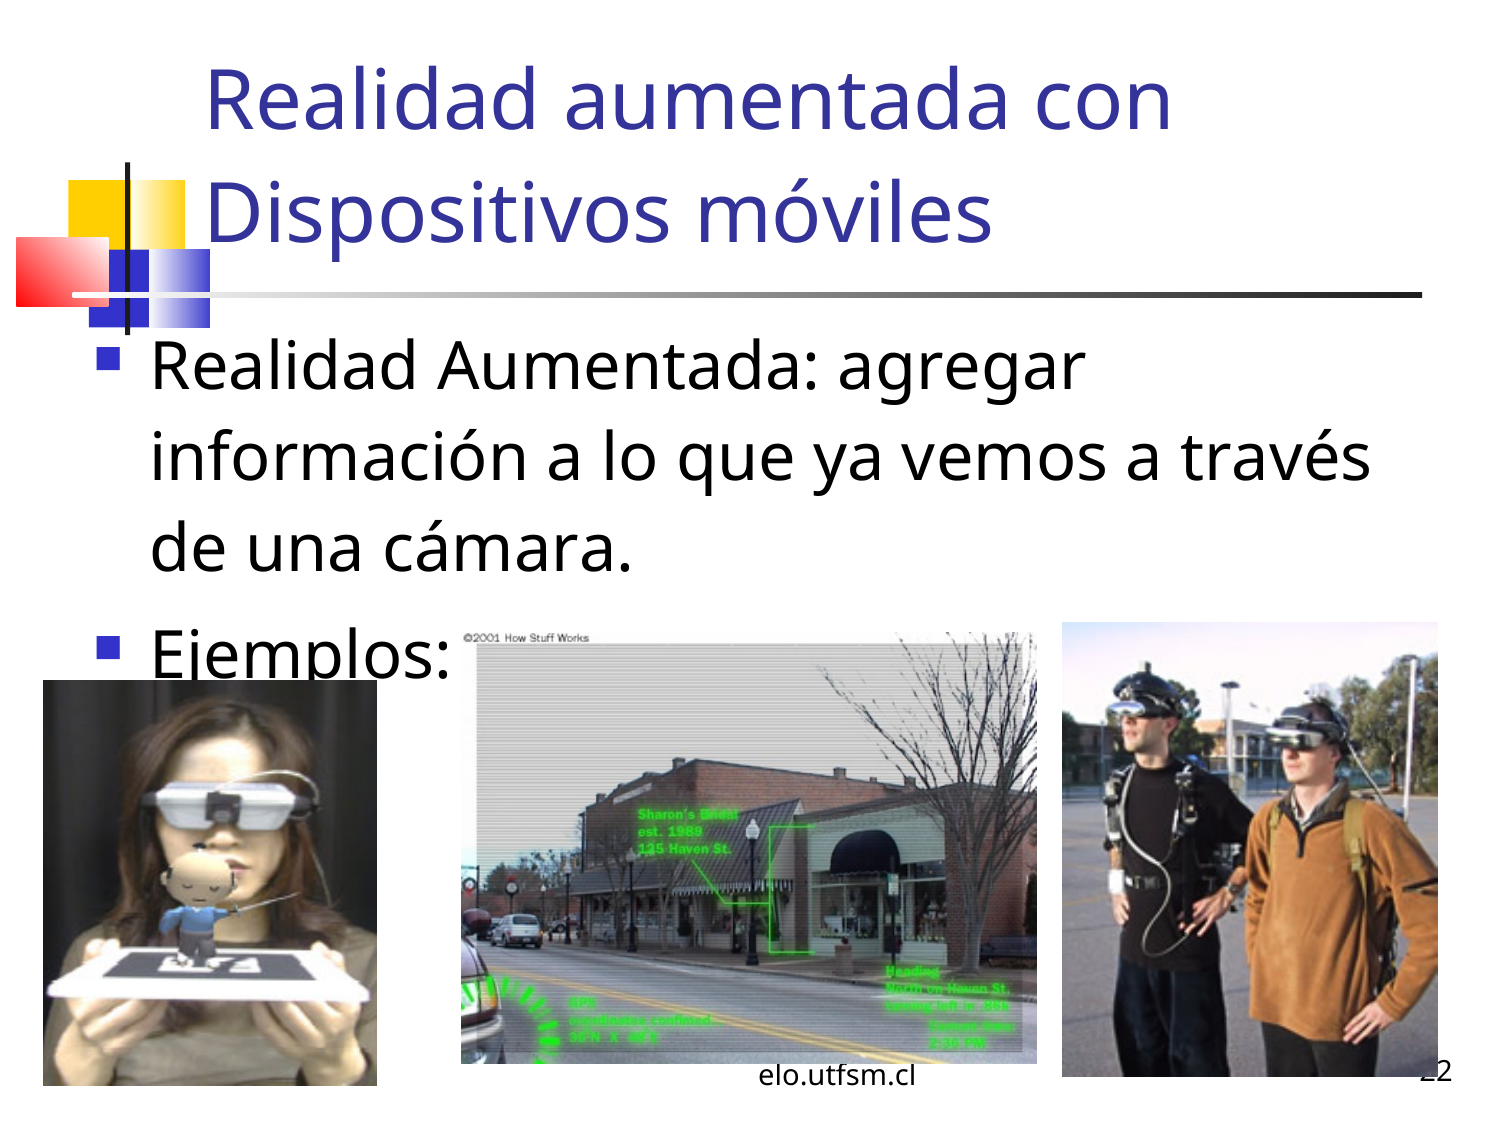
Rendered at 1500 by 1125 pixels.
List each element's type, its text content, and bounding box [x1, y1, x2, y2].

text_box <number> [1155, 1024, 1468, 1100]
title Realidad aumentada con Dispositivos móviles [188, 35, 1269, 276]
text_box elo.utfsm.cl [599, 1024, 1075, 1100]
picture [461, 632, 1037, 1065]
picture [1062, 622, 1438, 1077]
picture [43, 680, 377, 1086]
list Realidad Aumentada: agregar información a lo que ya vemos a través de una cámara. Ejemplos: [78, 310, 1461, 986]
